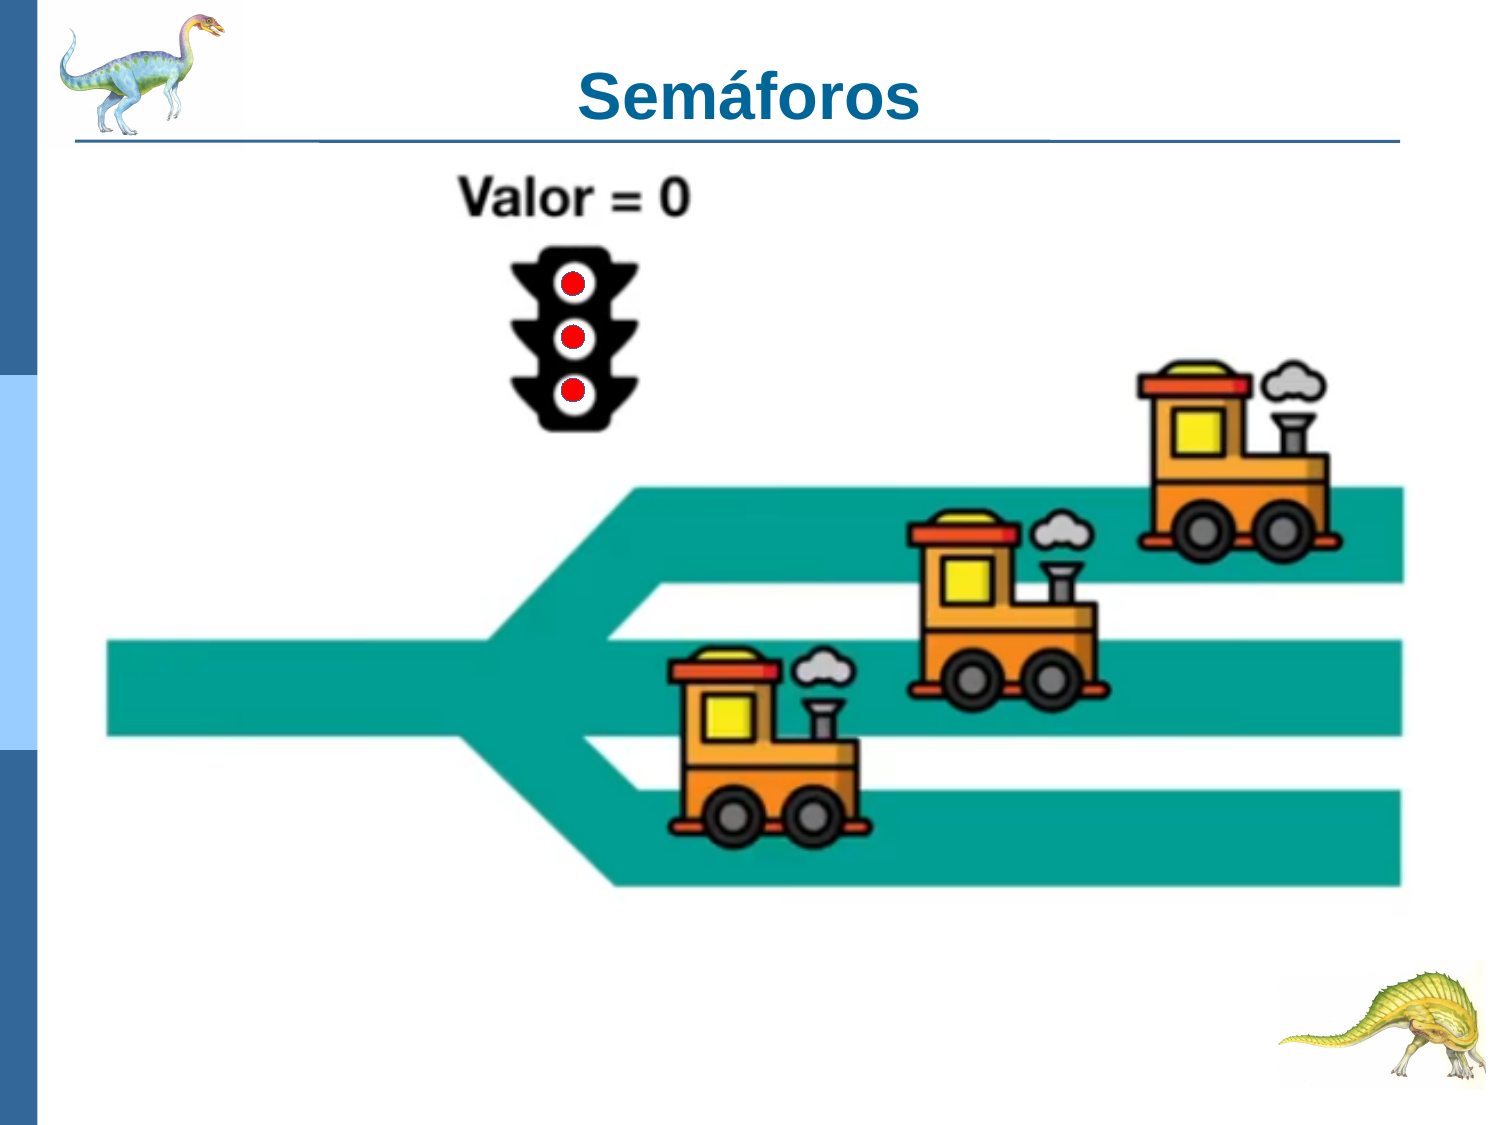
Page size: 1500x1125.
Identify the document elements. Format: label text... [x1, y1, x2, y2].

text_box [561, 378, 585, 402]
text_box Semáforos [75, 45, 1426, 141]
text_box [561, 324, 585, 349]
text_box [561, 271, 585, 296]
picture [100, 155, 1486, 1090]
picture [46, 0, 243, 149]
